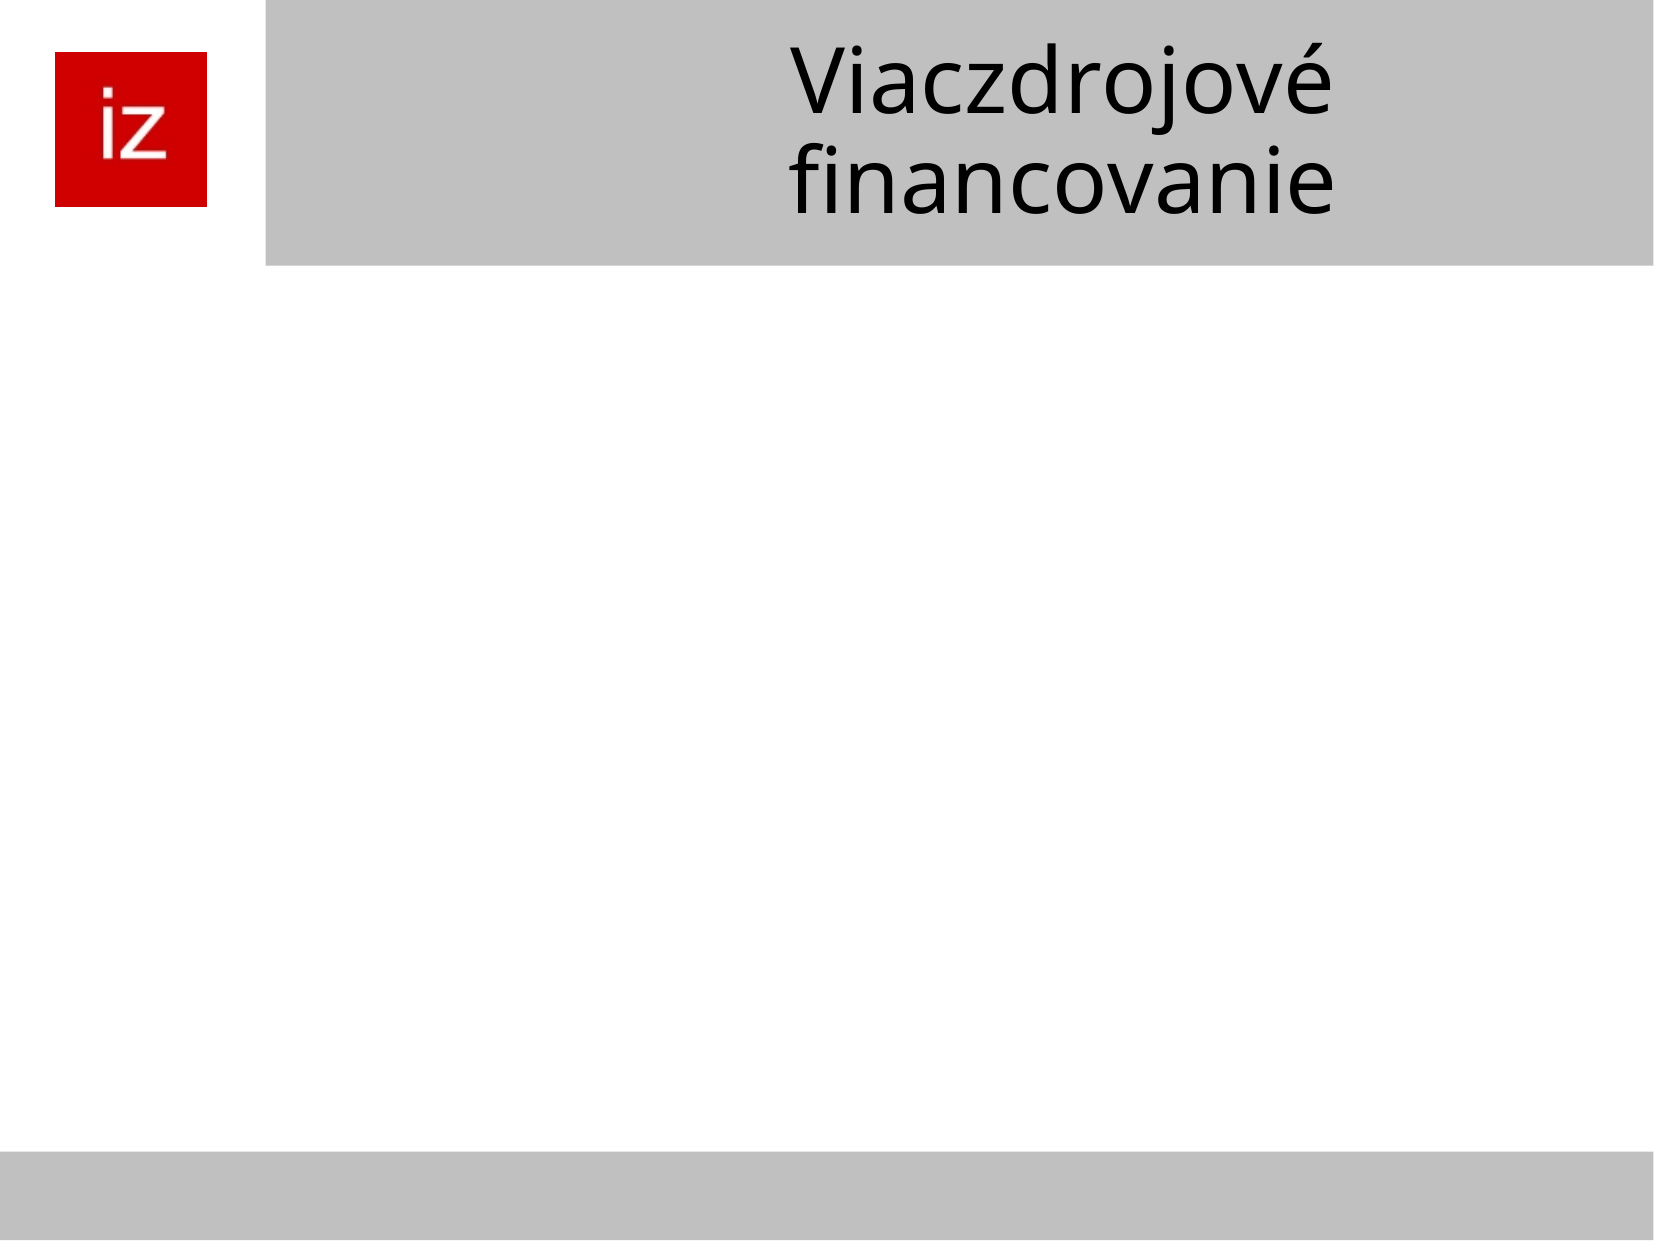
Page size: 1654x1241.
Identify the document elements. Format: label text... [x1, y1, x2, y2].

title Viaczdrojové financovanie [561, 29, 1565, 237]
picture [55, 52, 207, 207]
